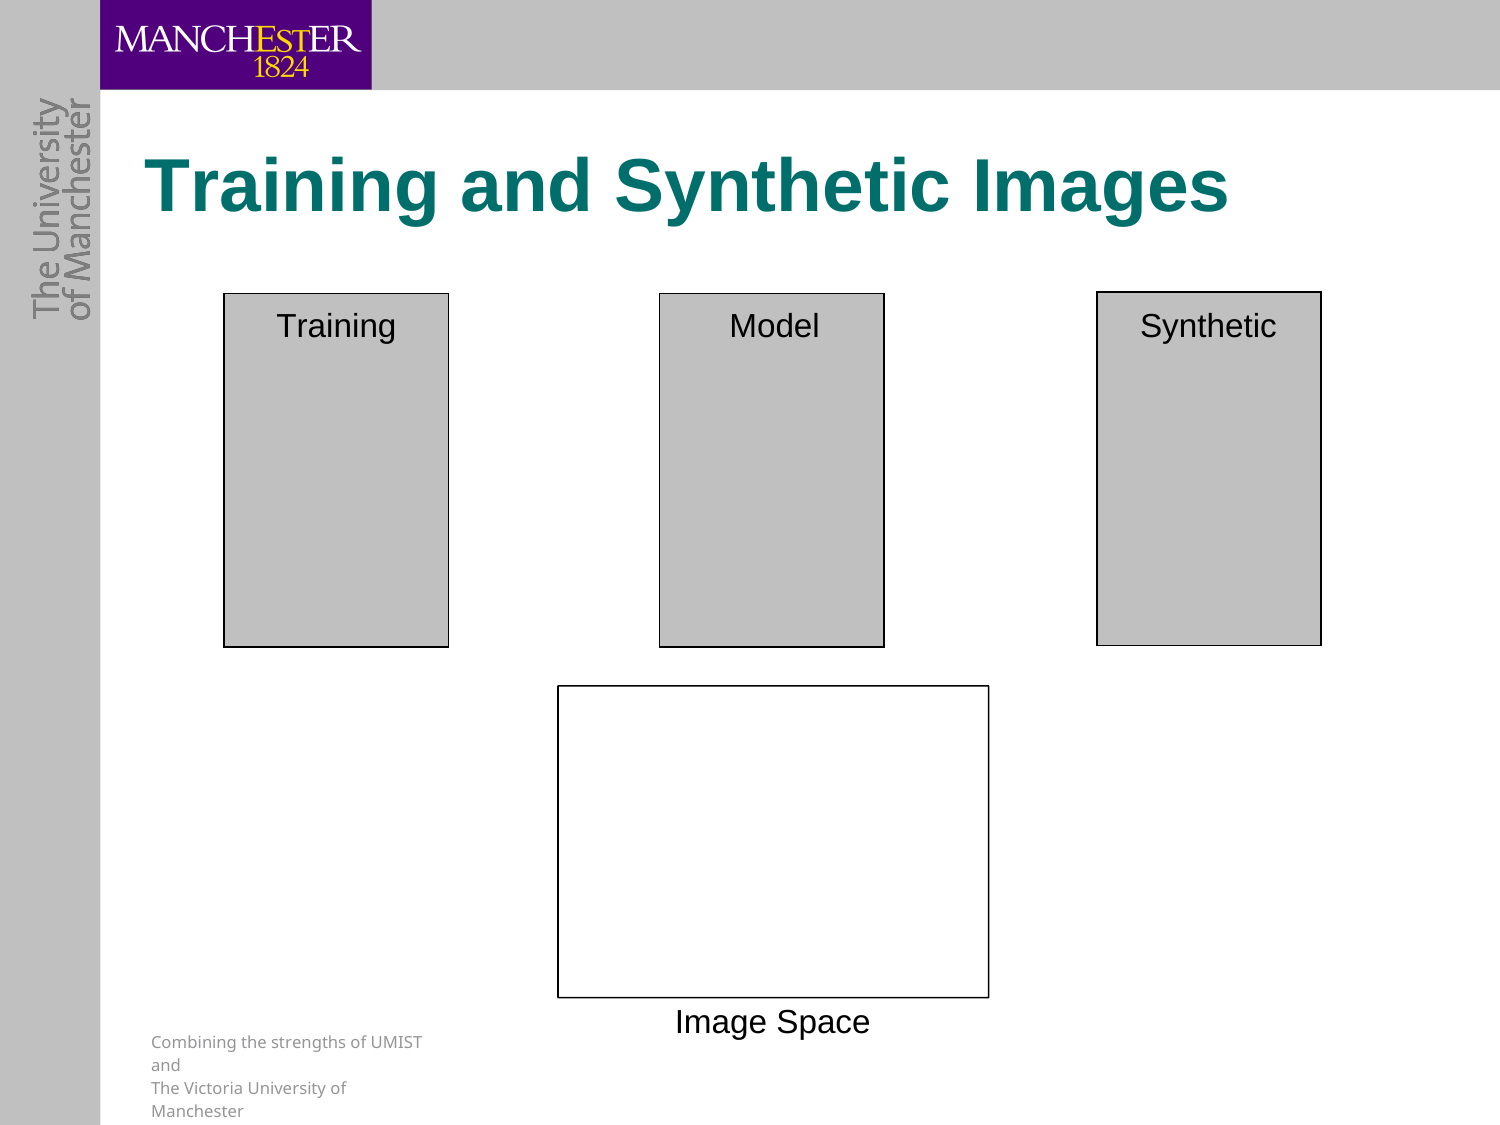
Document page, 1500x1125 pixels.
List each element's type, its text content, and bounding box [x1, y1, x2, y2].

text_box [224, 293, 449, 647]
text_box Training [261, 299, 412, 353]
text_box [659, 293, 884, 647]
text_box Image Space [660, 995, 887, 1049]
picture [0, 0, 372, 320]
title Training and Synthetic Images [129, 120, 1406, 251]
text_box Model [714, 299, 835, 353]
text_box Synthetic [1125, 299, 1293, 353]
text_box [1096, 291, 1322, 646]
